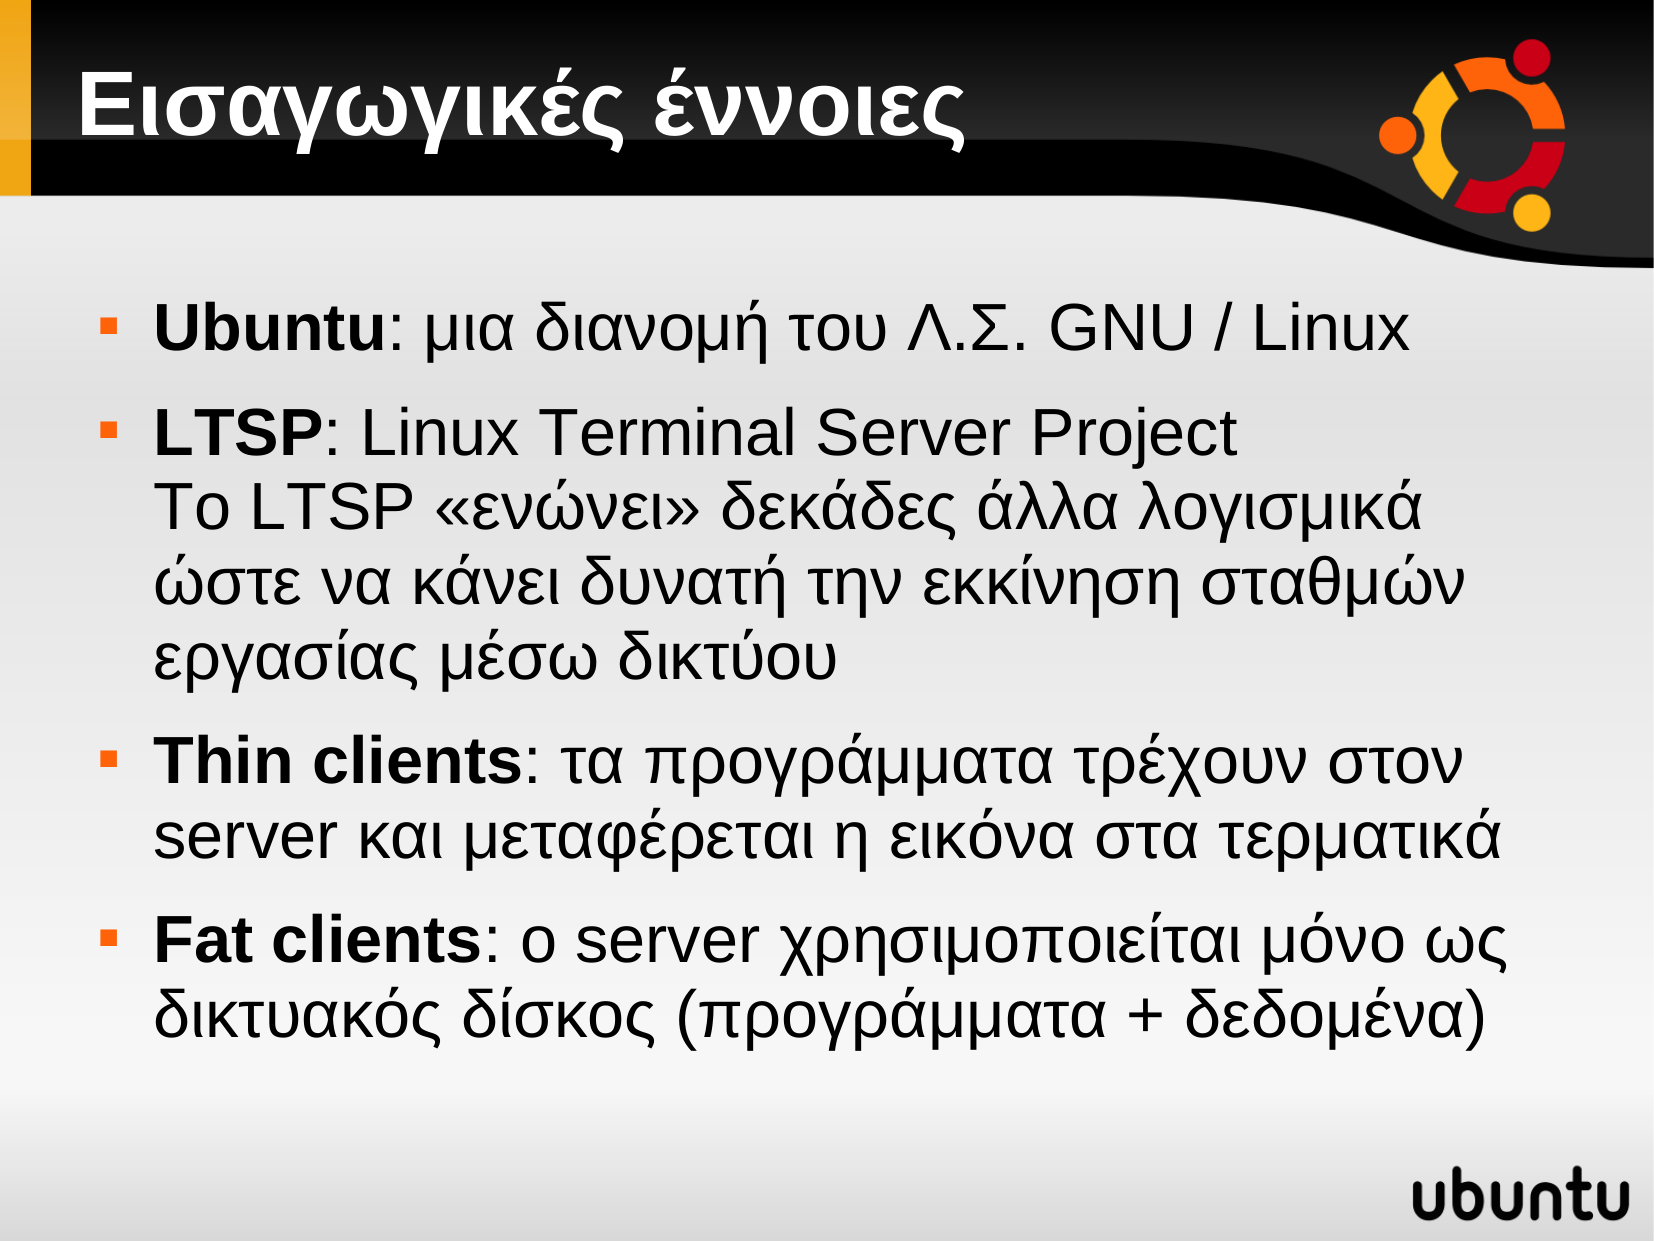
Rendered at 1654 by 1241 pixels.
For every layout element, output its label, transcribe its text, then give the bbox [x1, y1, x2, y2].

title Εισαγωγικές έννοιες [76, 7, 1565, 200]
list Ubuntu: μια διανομή του Λ.Σ. GNU / Linux LTSP: Linux Terminal Server Project Το LTSP «ενώνει» δεκάδες άλλα λογισμικά ώστε να κάνει δυνατή την εκκίνηση σταθμών εργασίας μέσω δικτύου Thin clients: τα προγράμματα τρέχουν στον server και μεταφέρεται η εικόνα στα τερματικά Fat clients: ο server χρησιμοποιείται μόνο ως δικτυακός δίσκος (προγράμματα + δεδομένα) [82, 290, 1571, 1094]
picture [0, 0, 1654, 1241]
